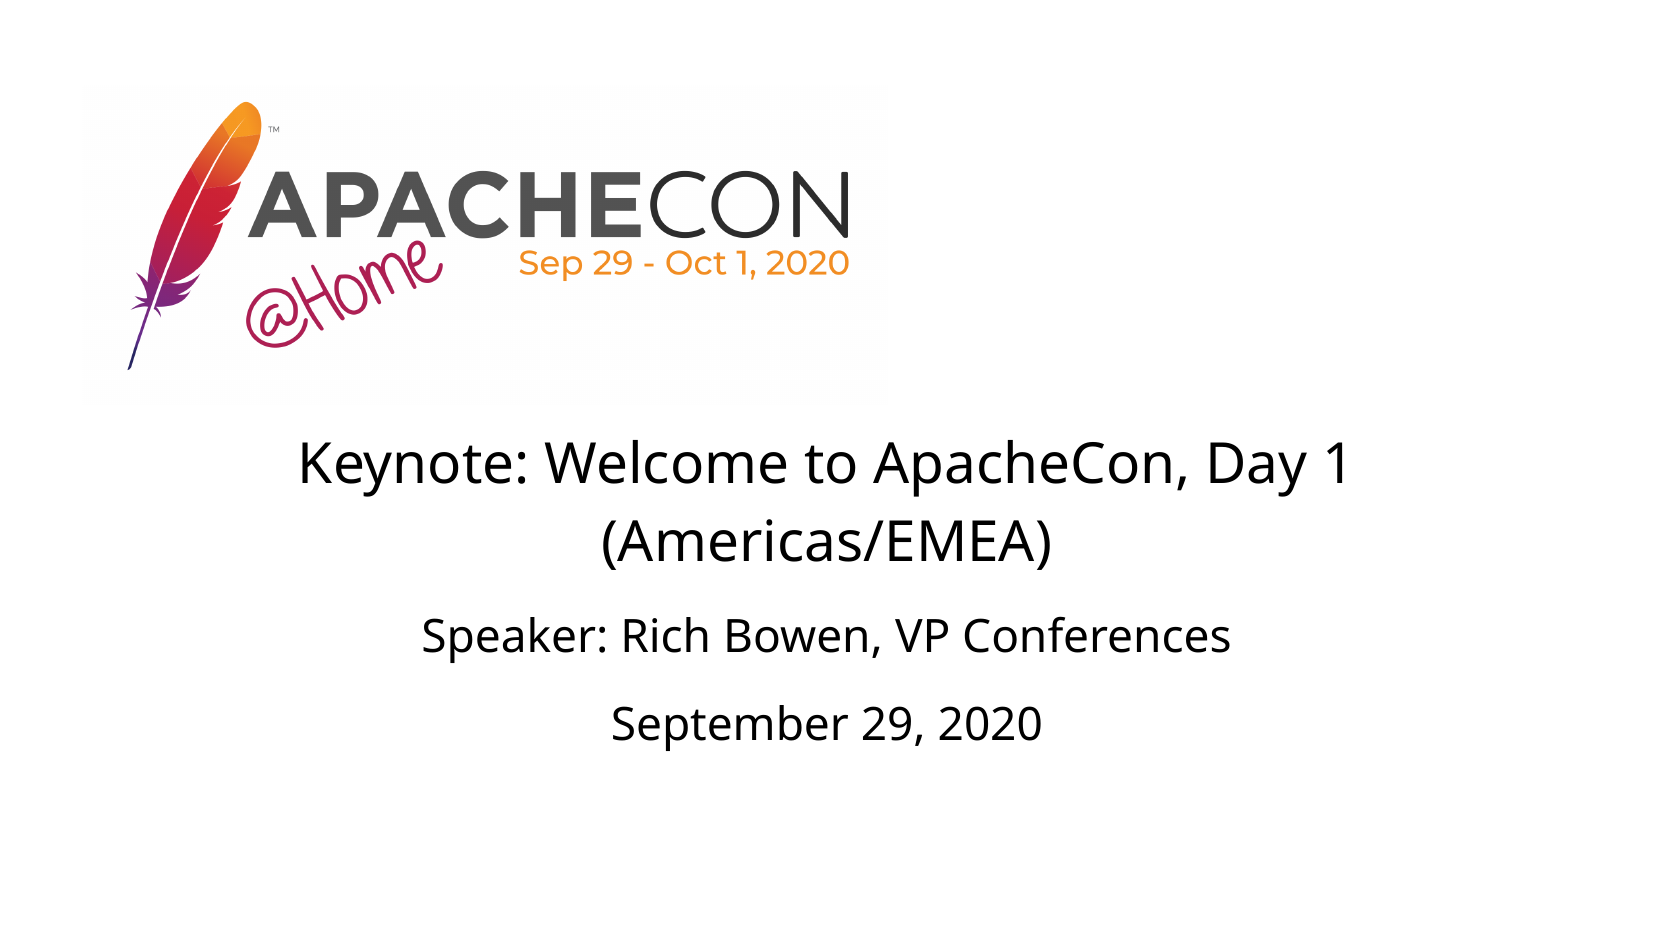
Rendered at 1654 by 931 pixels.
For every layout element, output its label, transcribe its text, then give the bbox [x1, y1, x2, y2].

list Keynote: Welcome to ApacheCon, Day 1 (Americas/EMEA) Speaker: Rich Bowen, VP Conferences September 29, 2020 [82, 217, 1571, 758]
picture [82, 85, 888, 406]
